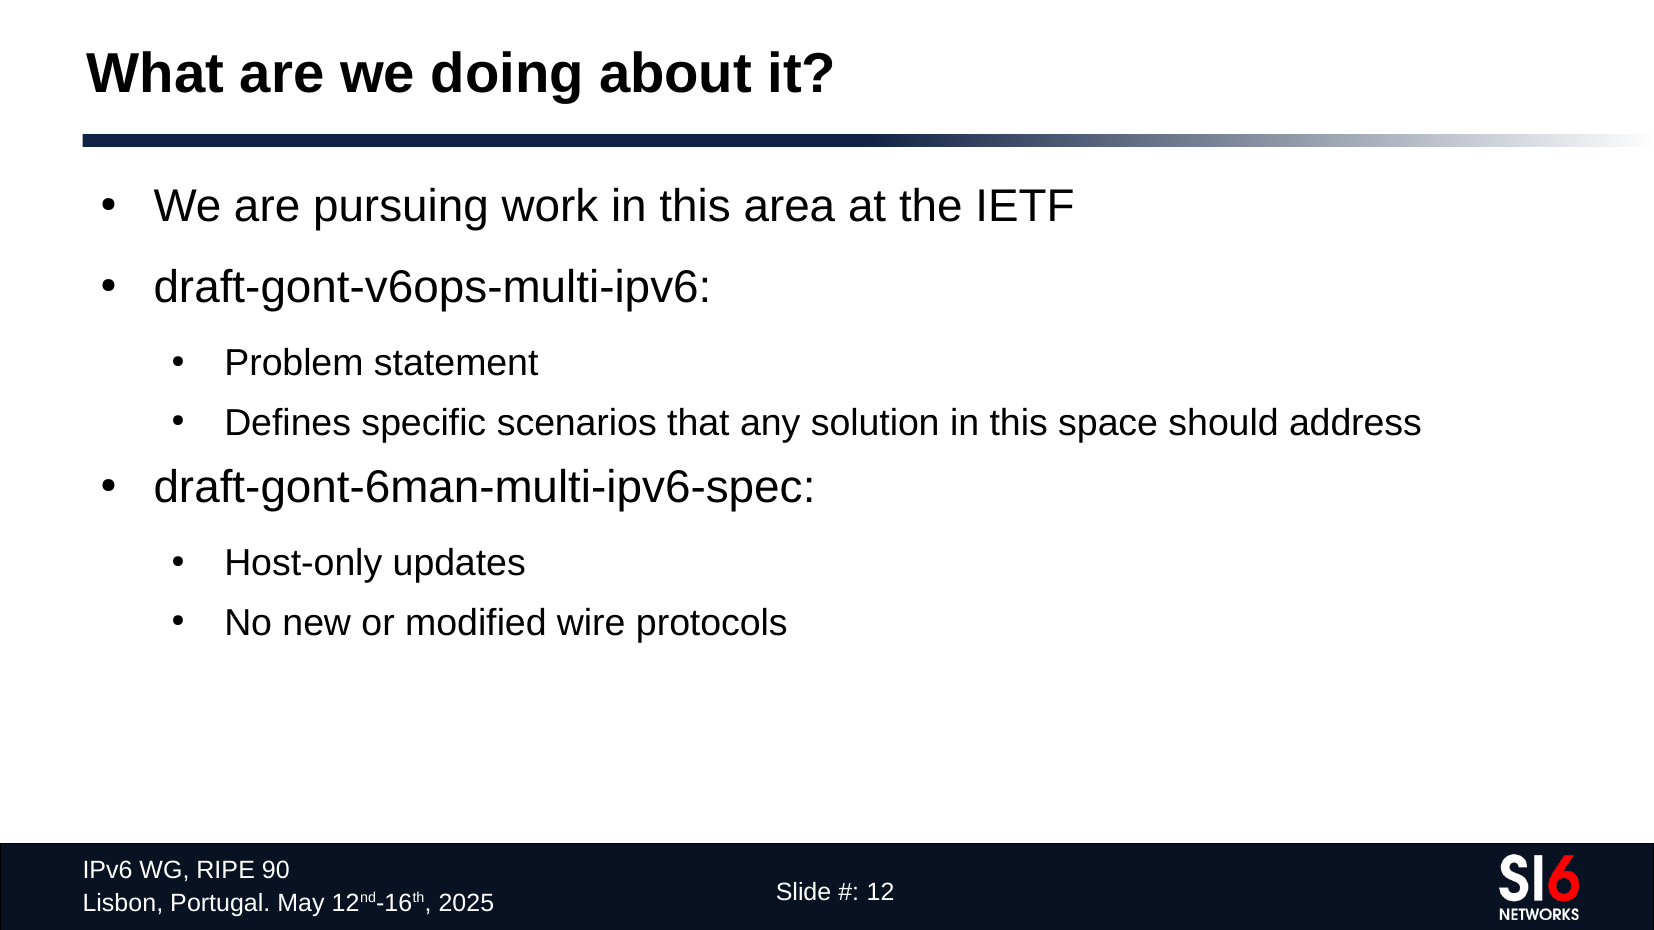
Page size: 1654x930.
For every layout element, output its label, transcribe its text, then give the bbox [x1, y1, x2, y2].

title What are we doing about it? [86, 22, 1575, 124]
list We are pursuing work in this area at the IETF draft-gont-v6ops-multi-ipv6: Problem statement Defines specific scenarios that any solution in this space should address draft-gont-6man-multi-ipv6-spec: Host-only updates No new or modified wire protocols [82, 179, 1571, 794]
picture [1499, 854, 1579, 920]
